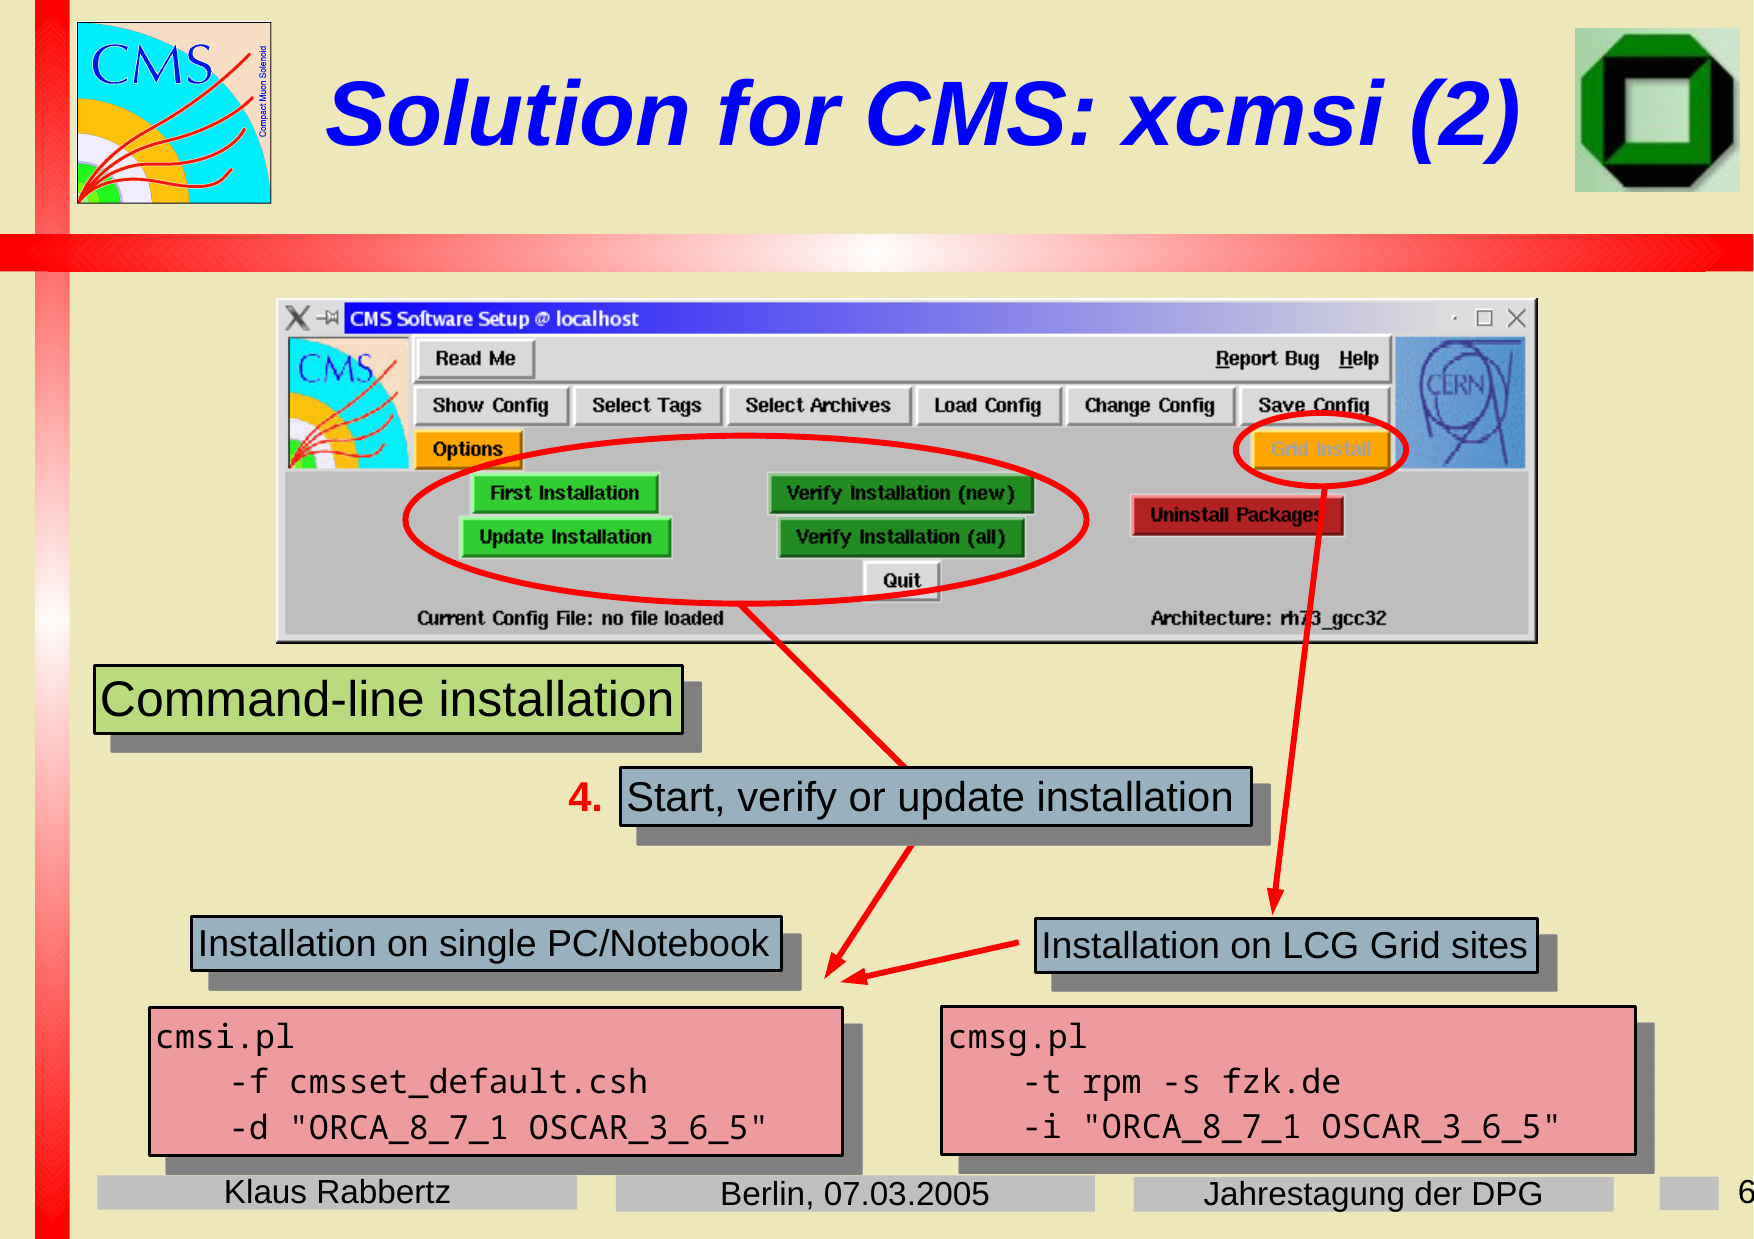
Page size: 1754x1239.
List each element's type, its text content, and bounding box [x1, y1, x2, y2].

picture [76, 21, 272, 204]
picture [1239, 416, 1403, 483]
text_box Start, verify or update installation [620, 767, 1252, 826]
text_box Command-line installation [94, 665, 683, 734]
picture [276, 298, 1538, 644]
picture [1575, 28, 1740, 192]
text_box Installation on LCG Grid sites [1035, 918, 1538, 973]
text_box cmsg.pl -t rpm -s fzk.de -i "ORCA_8_7_1 OSCAR_3_6_5" [941, 1006, 1636, 1132]
title Solution for CMS: xcmsi (2) [282, 10, 1566, 217]
text_box 4. [568, 773, 604, 820]
picture [409, 439, 1083, 600]
text_box Installation on single PC/Notebook [191, 916, 782, 971]
text_box cmsi.pl -f cmsset_default.csh -d "ORCA_8_7_1 OSCAR_3_6_5" [149, 1007, 843, 1132]
